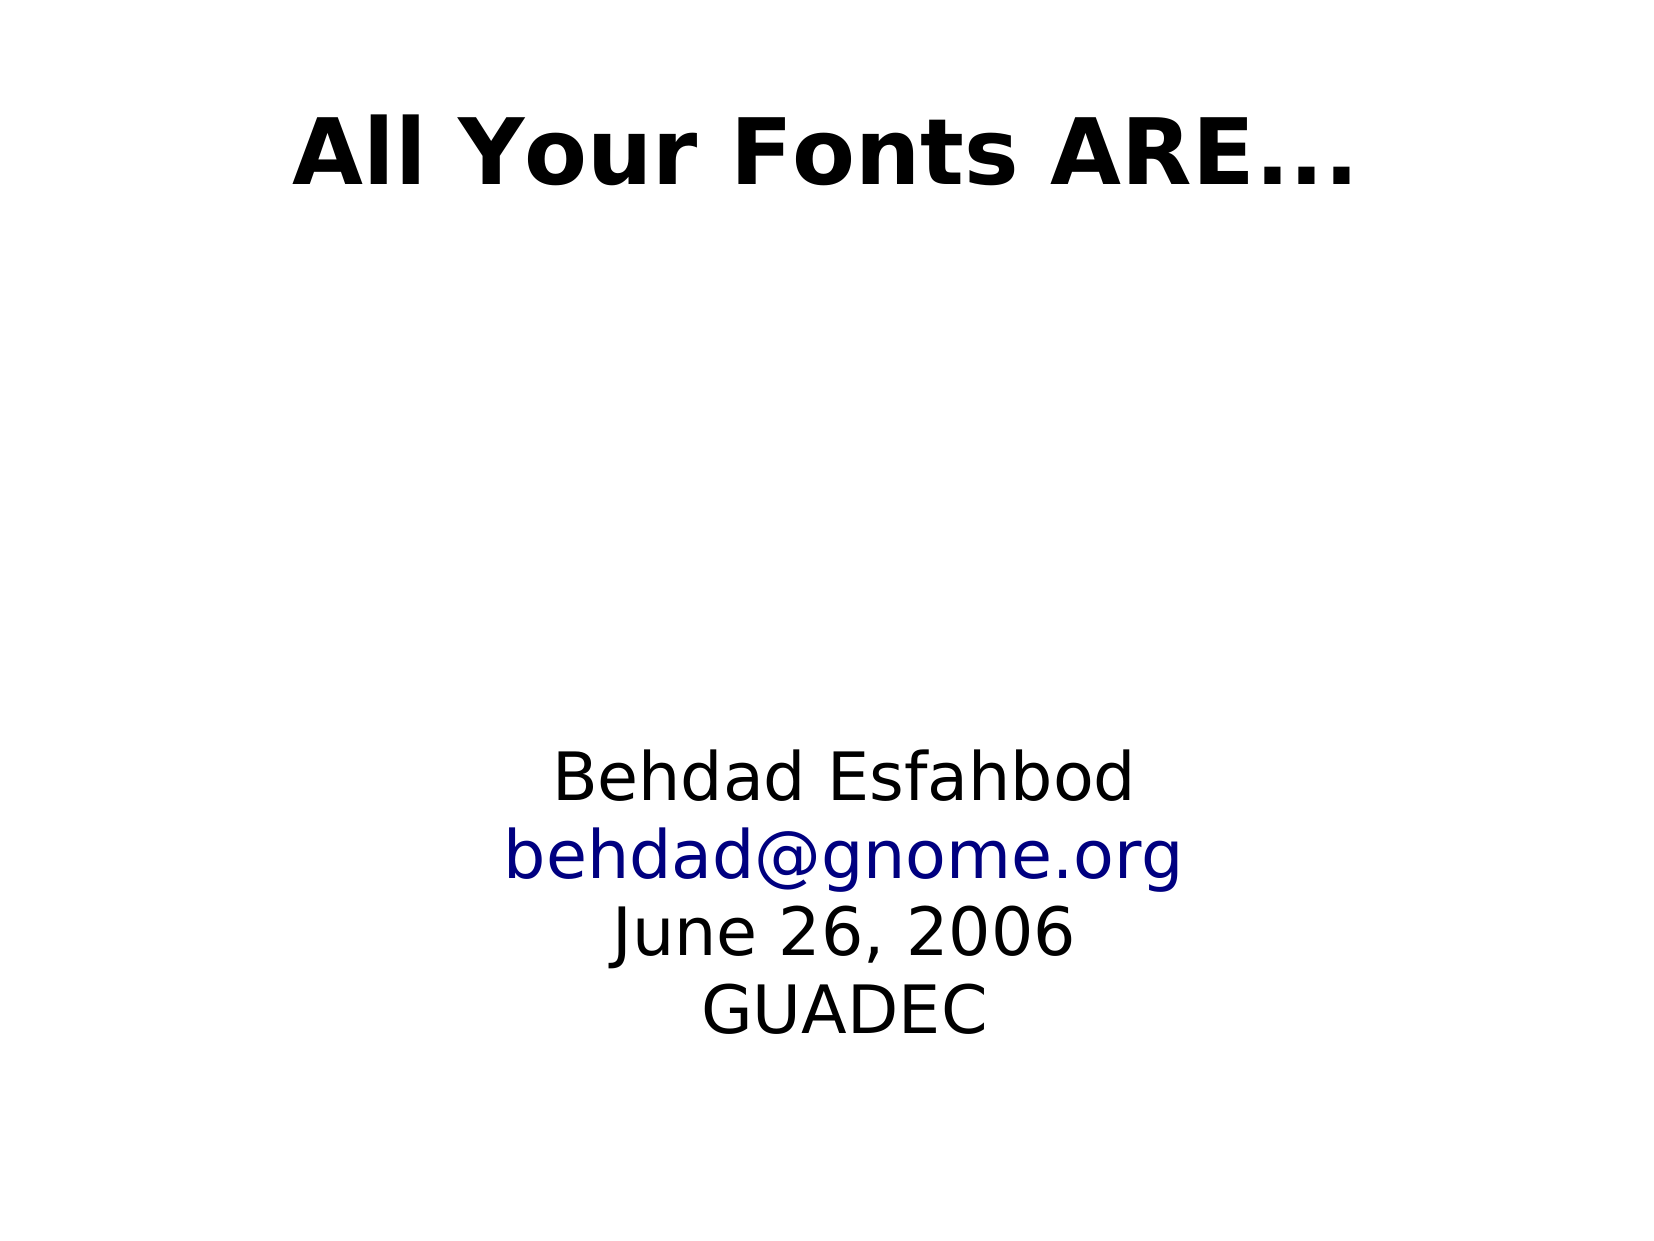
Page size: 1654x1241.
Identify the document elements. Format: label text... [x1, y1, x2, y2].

text_box Behdad Esfahbod behdad@gnome.org June 26, 2006 GUADEC [82, 290, 1571, 1109]
title All Your Fonts ARE... [82, 49, 1571, 257]
